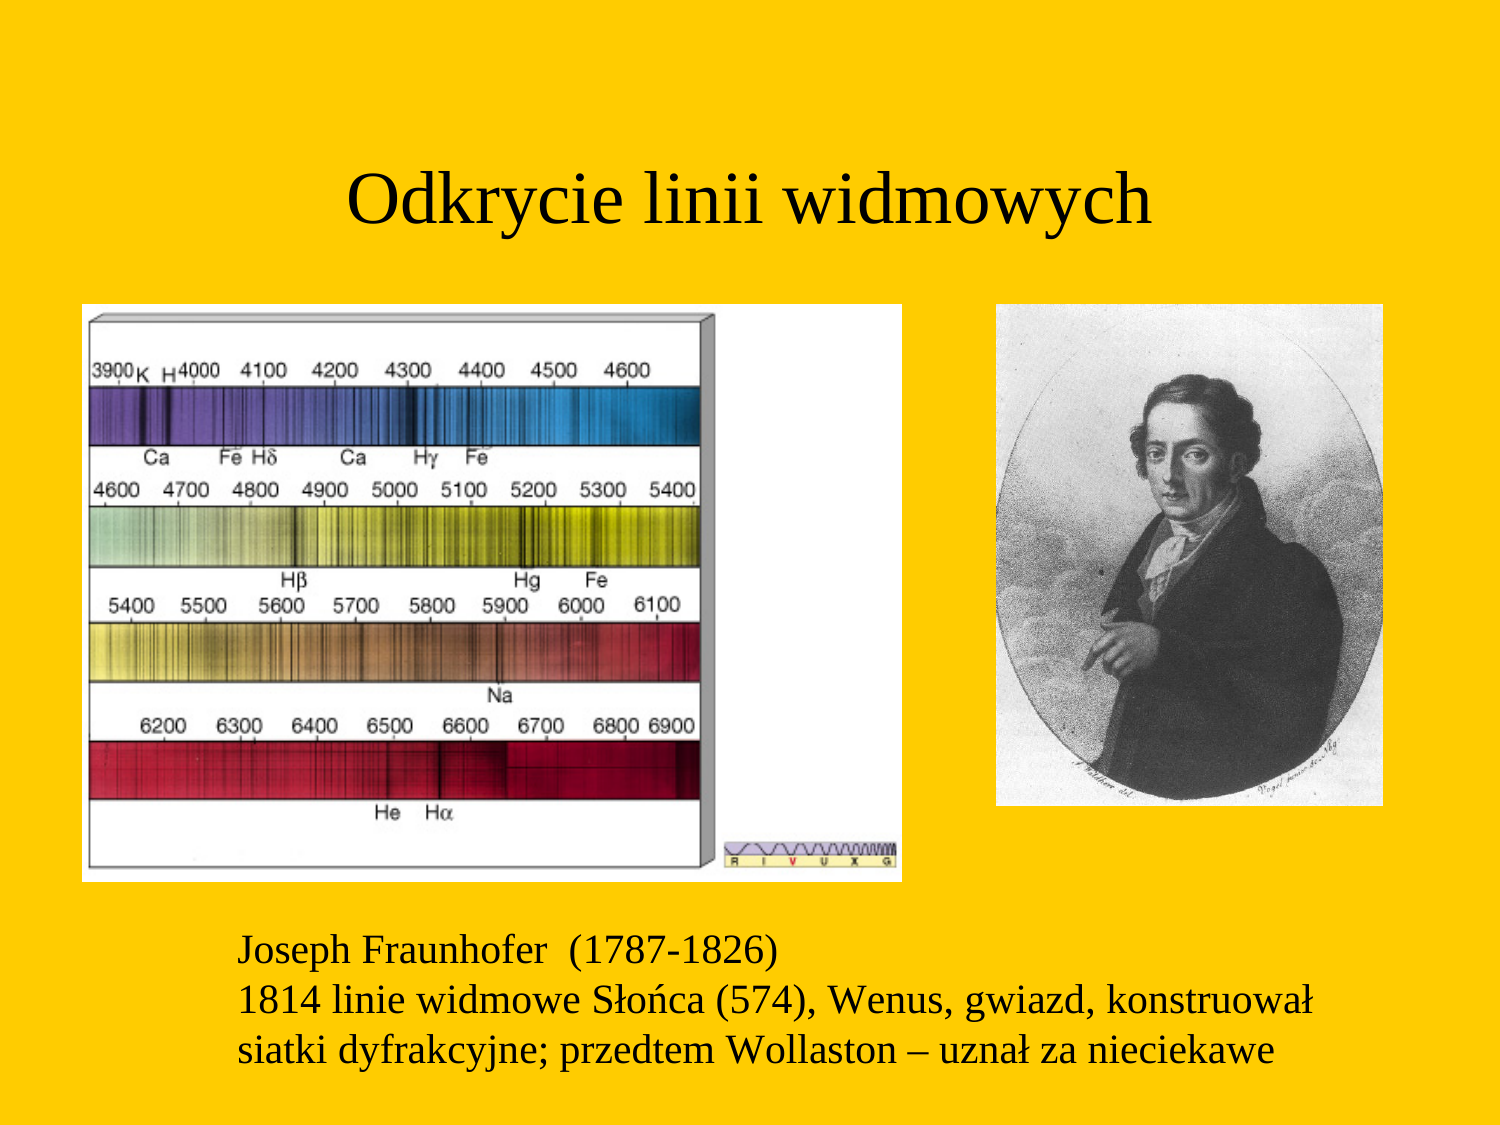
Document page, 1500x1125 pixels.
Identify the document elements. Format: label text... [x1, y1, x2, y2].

title Odkrycie linii widmowych [112, 99, 1388, 288]
picture [996, 304, 1383, 806]
picture [82, 304, 902, 883]
text_box Joseph Fraunhofer (1787-1826) 1814 linie widmowe Słońca (574), Wenus, gwiazd, konstruował siatki dyfrakcyjne; przedtem Wollaston – uznał za nieciekawe [222, 914, 1360, 1080]
